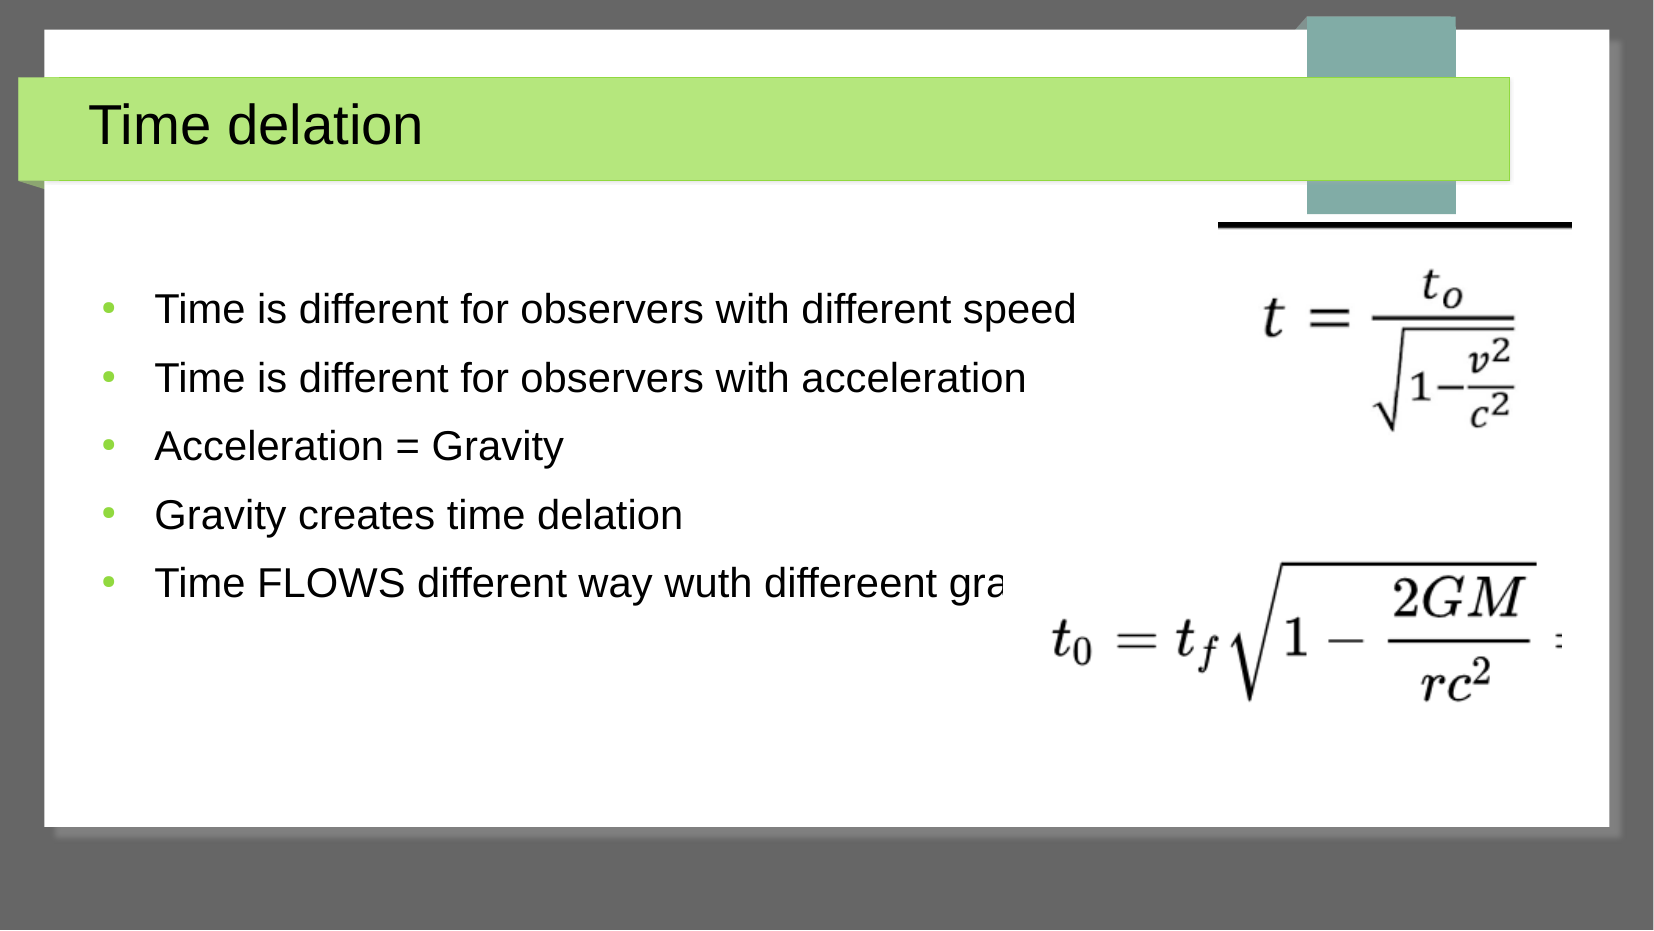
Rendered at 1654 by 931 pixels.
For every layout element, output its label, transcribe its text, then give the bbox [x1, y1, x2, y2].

list Time is different for observers with different speed Time is different for observers with acceleration Acceleration = Gravity Gravity creates time delation Time FLOWS different way wuth differeent gravity [83, 217, 1572, 758]
title Time delation [88, 73, 1506, 178]
picture [1003, 505, 1562, 768]
picture [1218, 222, 1572, 473]
